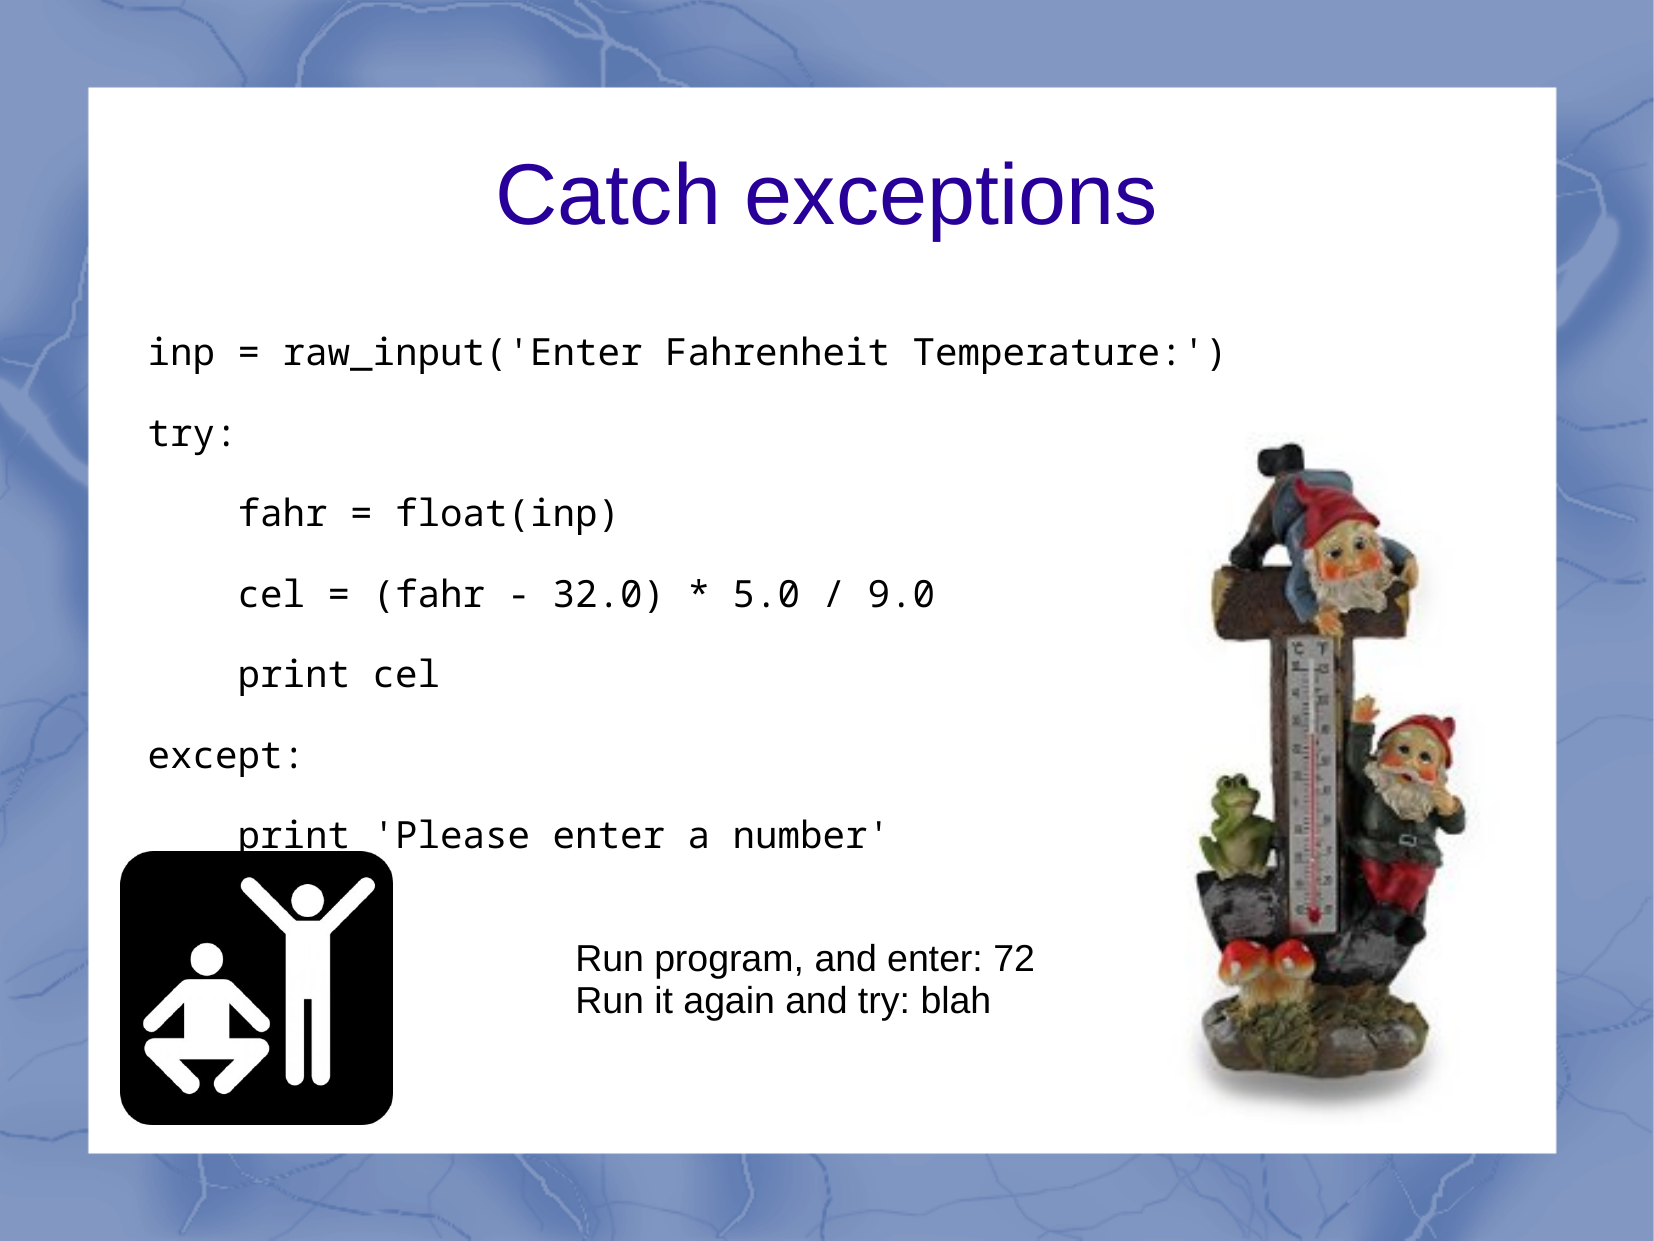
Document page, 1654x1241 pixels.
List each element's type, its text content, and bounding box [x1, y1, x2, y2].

picture [0, 0, 1654, 1241]
title Catch exceptions [118, 90, 1536, 298]
text_box Run program, and enter: 72 Run it again and try: blah [560, 930, 1051, 1029]
list inp = raw_input('Enter Fahrenheit Temperature:') try: fahr = float(inp) cel = (fahr - 32.0) * 5.0 / 9.0 print cel except: print 'Please enter a number' [147, 325, 1506, 881]
